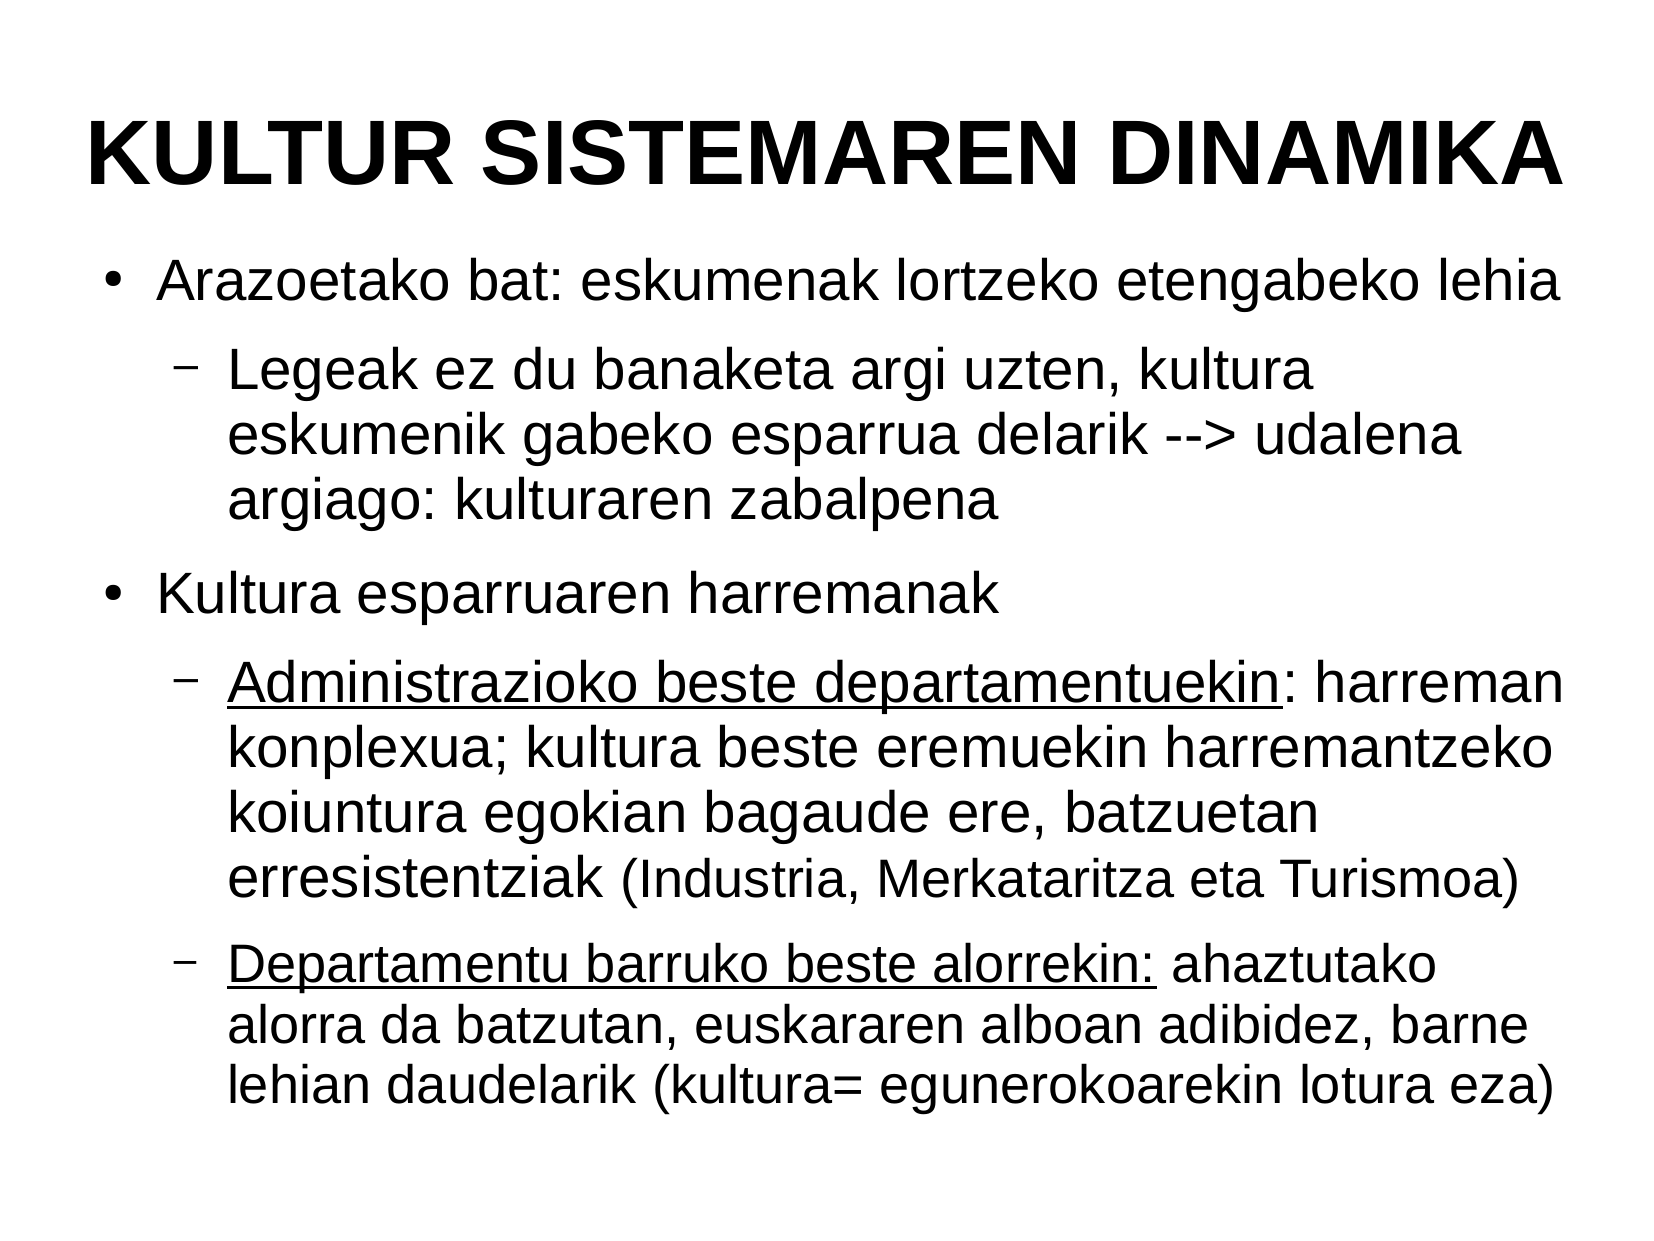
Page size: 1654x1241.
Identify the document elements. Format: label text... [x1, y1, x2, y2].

title KULTUR SISTEMAREN DINAMIKA [82, 49, 1571, 257]
list Arazoetako bat: eskumenak lortzeko etengabeko lehia Legeak ez du banaketa argi uzten, kultura eskumenik gabeko esparrua delarik --> udalena argiago: kulturaren zabalpena Kultura esparruaren harremanak Administrazioko beste departamentuekin: harreman konplexua; kultura beste eremuekin harremantzeko koiuntura egokian bagaude ere, batzuetan erresistentziak (Industria, Merkataritza eta Turismoa) Departamentu barruko beste alorrekin: ahaztutako alorra da batzutan, euskararen alboan adibidez, barne lehian daudelarik (kultura= egunerokoarekin lotura eza) [85, 248, 1574, 1193]
